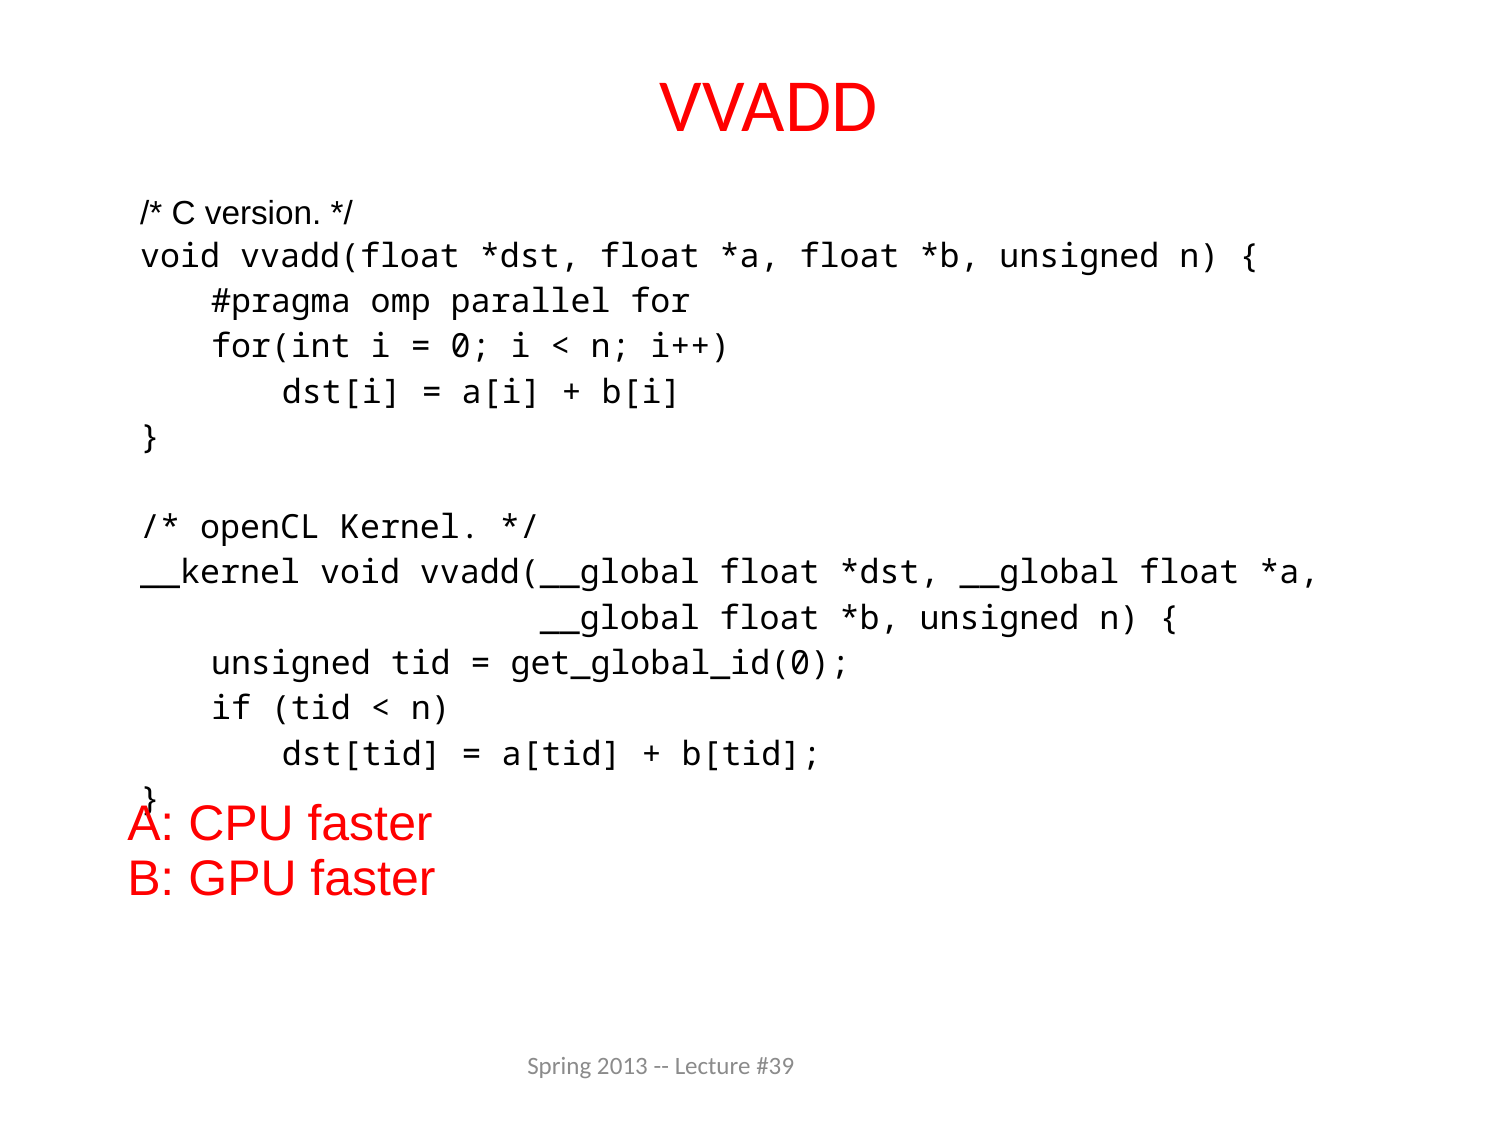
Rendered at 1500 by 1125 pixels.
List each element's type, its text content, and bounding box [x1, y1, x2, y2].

title VVADD [75, 37, 1463, 187]
text_box A: CPU faster B: GPU faster [112, 787, 488, 938]
text_box /* C version. */ void vvadd(float *dst, float *a, float *b, unsigned n) { #pragma omp parallel for for(int i = 0; i < n; i++) dst[i] = a[i] + b[i] } /* openCL Kernel. */ __kernel void vvadd(__global float *dst, __global float *a, __global float *b, unsigned n) { unsigned tid = get_global_id(0); if (tid < n) dst[tid] = a[tid] + b[tid]; } [54, 187, 1500, 1099]
